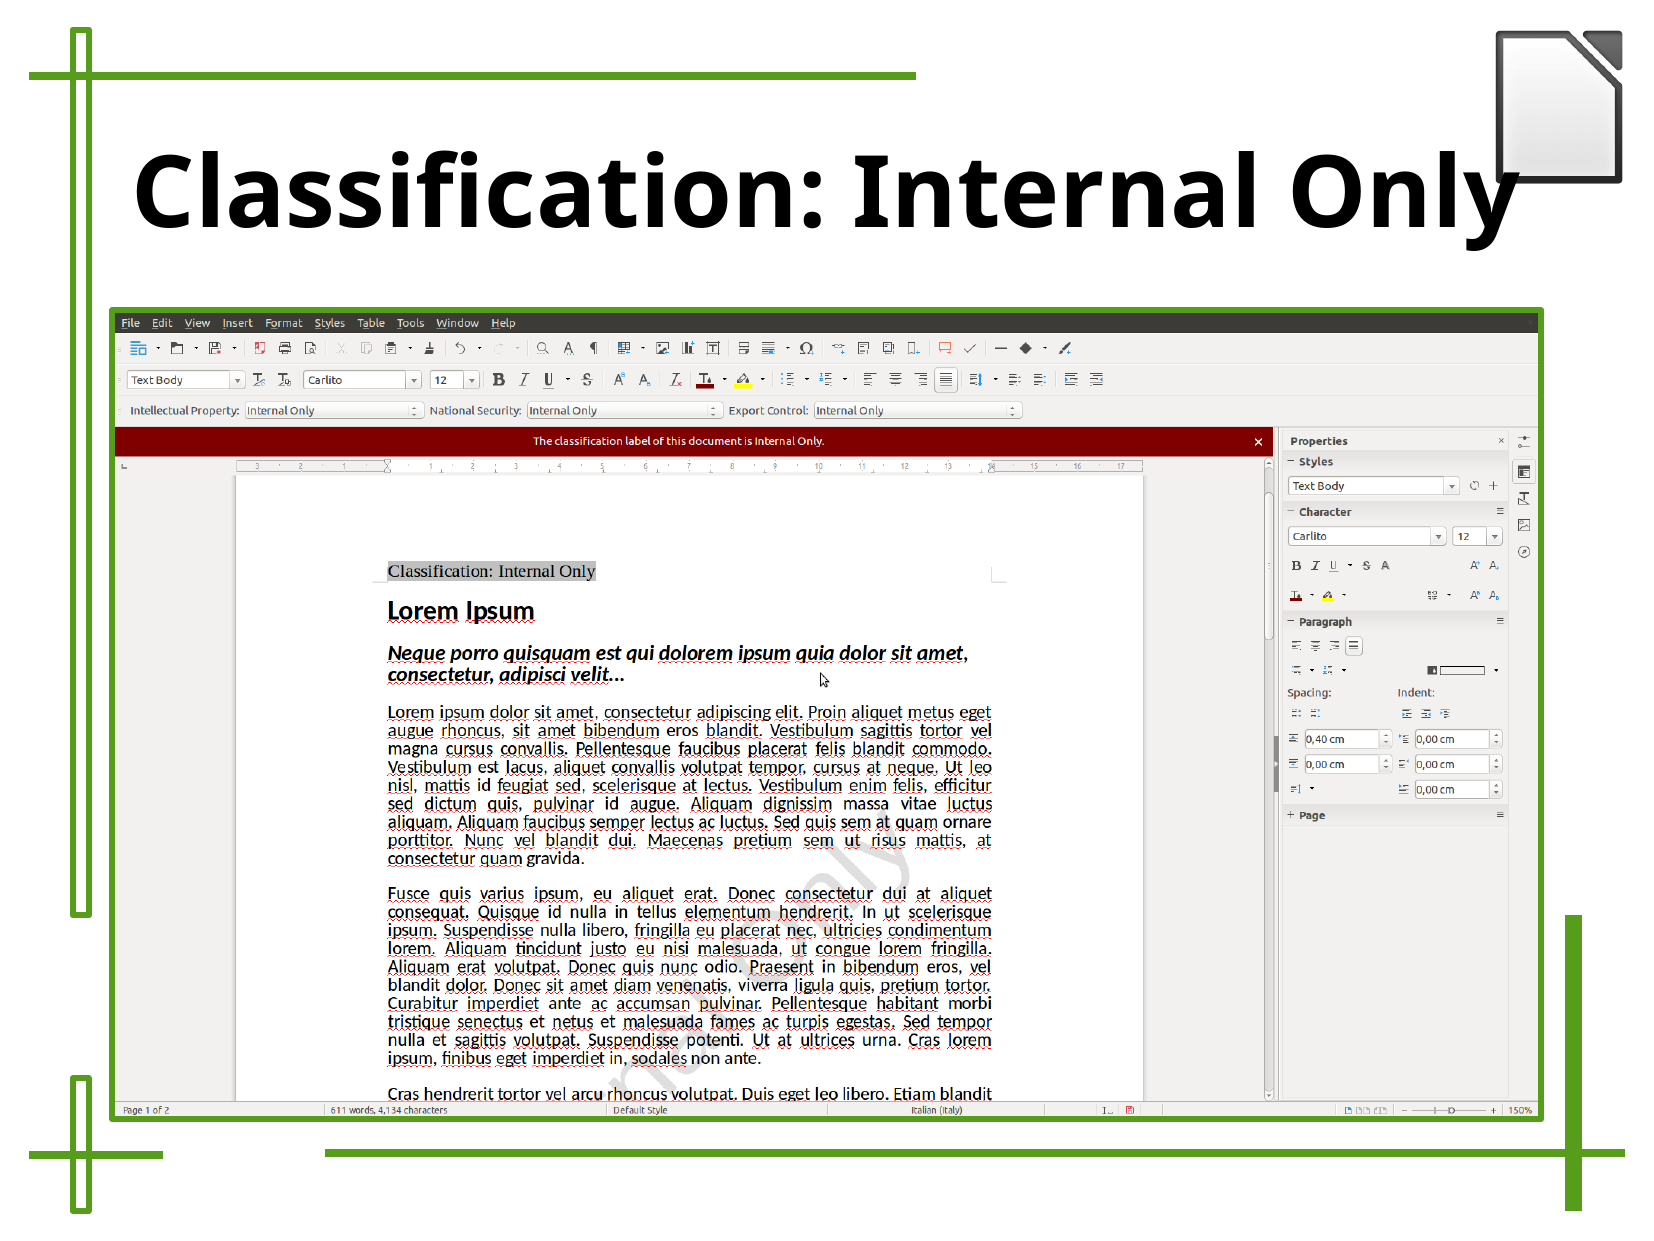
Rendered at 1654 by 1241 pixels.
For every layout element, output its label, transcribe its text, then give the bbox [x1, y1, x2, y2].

title Classification: Internal Only [118, 118, 1536, 260]
picture [115, 312, 1539, 1117]
picture [1494, 29, 1624, 186]
